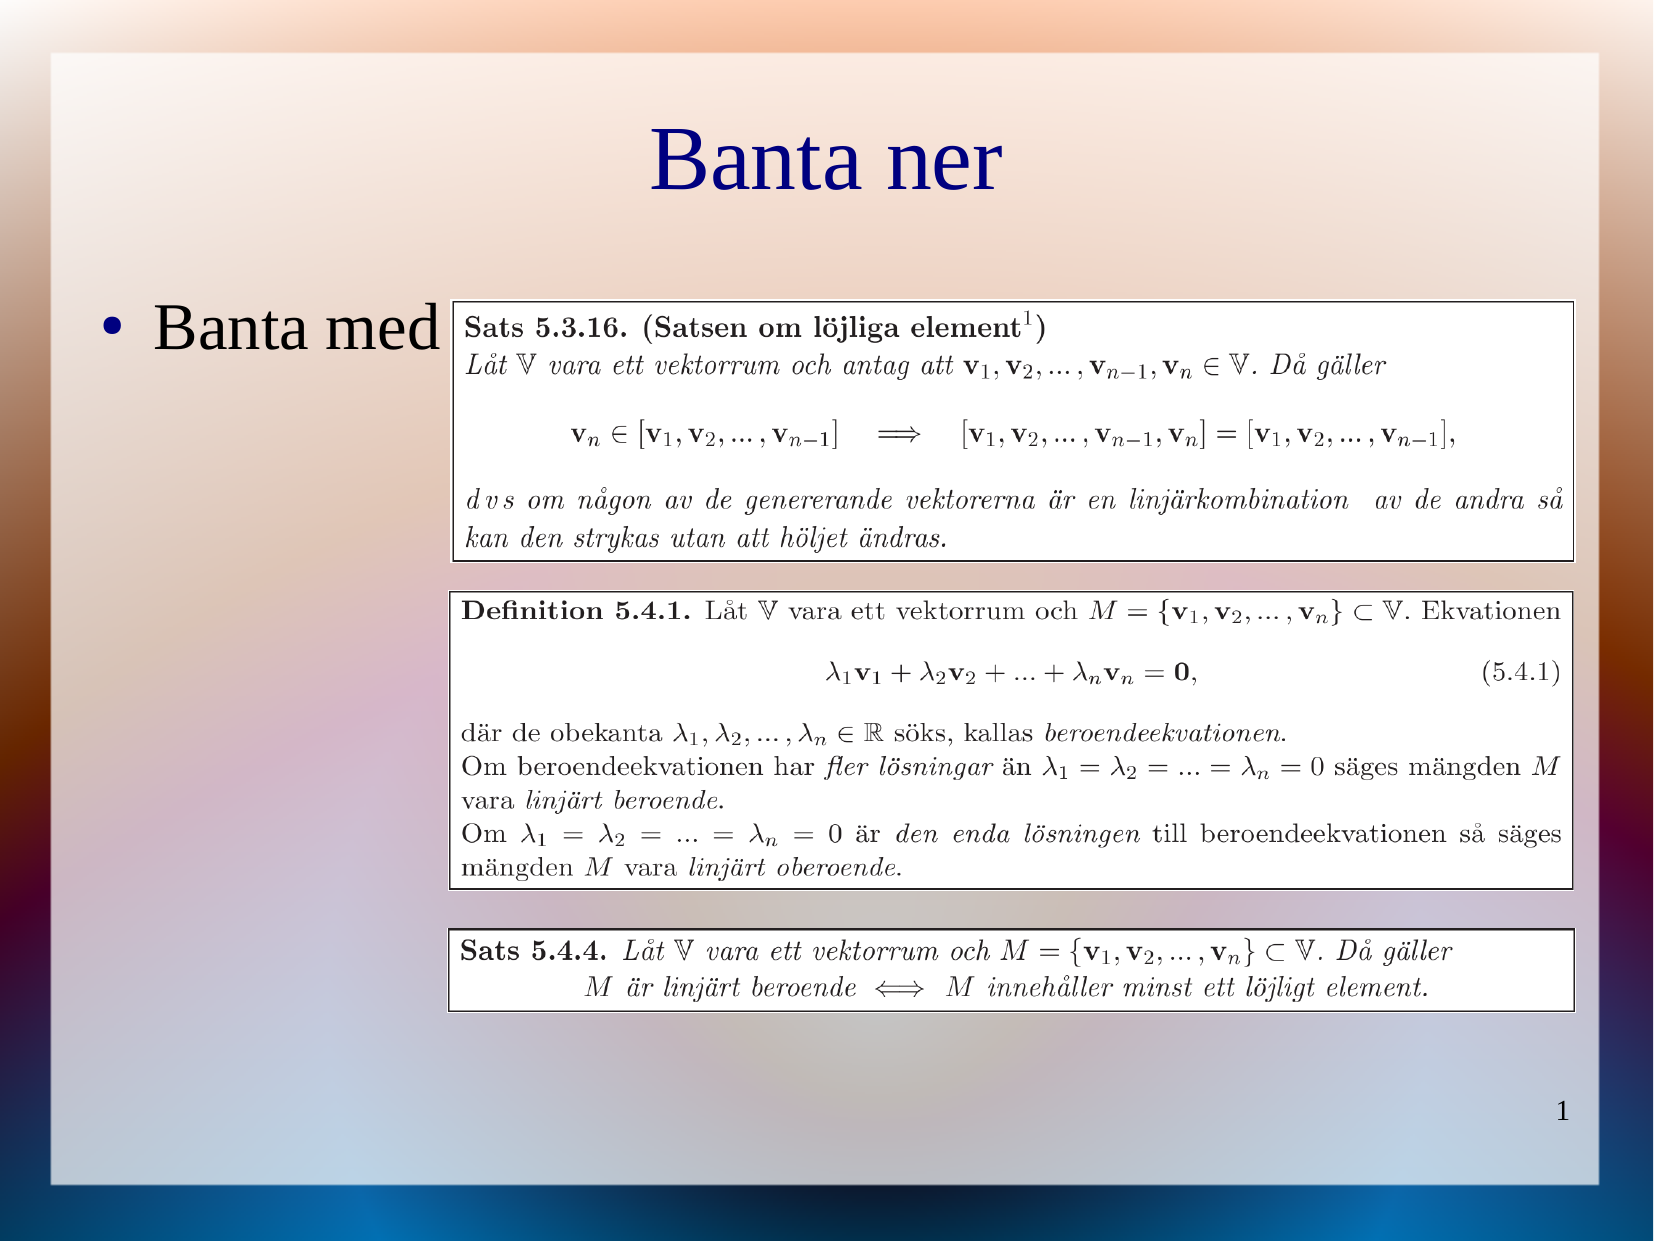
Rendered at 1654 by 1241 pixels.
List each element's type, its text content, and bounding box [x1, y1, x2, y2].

title Banta ner [82, 55, 1571, 263]
list Banta med [82, 290, 1571, 1034]
picture [0, 0, 1654, 1241]
